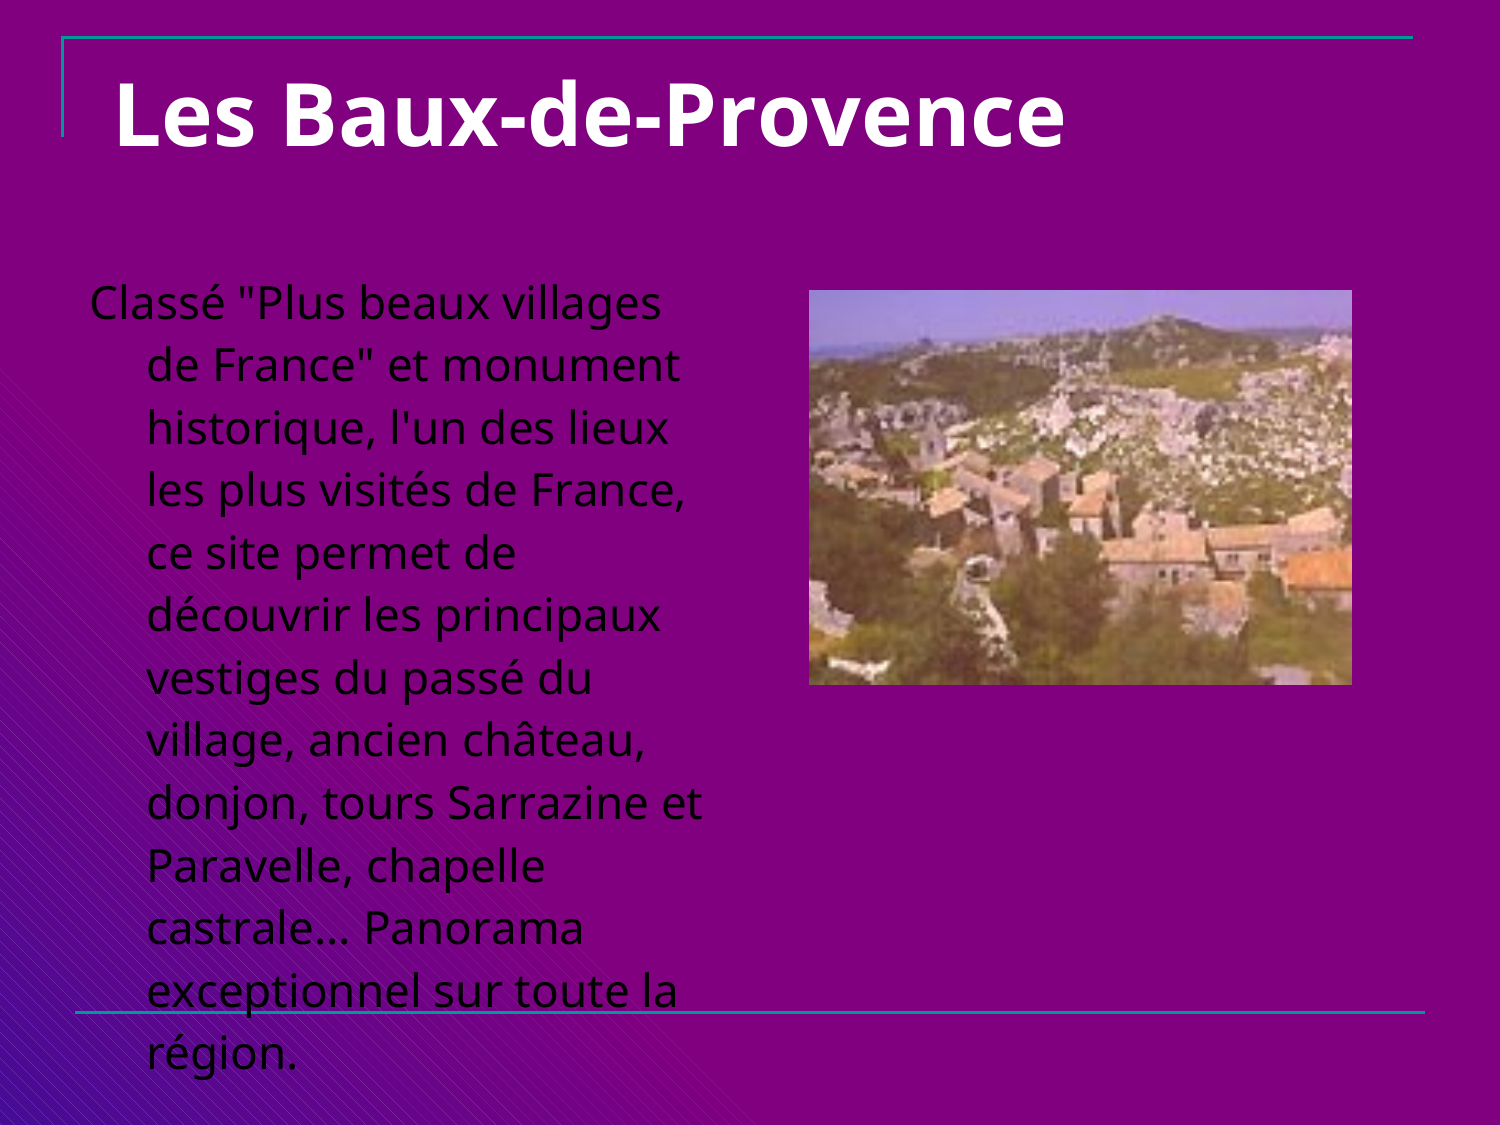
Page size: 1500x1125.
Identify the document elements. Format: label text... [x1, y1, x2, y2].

list Classé "Plus beaux villages de France" et monument historique, l'un des lieux les plus visités de France, ce site permet de découvrir les principaux vestiges du passé du village, ancien château, donjon, tours Sarrazine et Paravelle, chapelle castrale... Panorama exceptionnel sur toute la région. [75, 262, 738, 1006]
title Les Baux-de-Provence [75, 45, 1426, 233]
picture [809, 290, 1352, 685]
